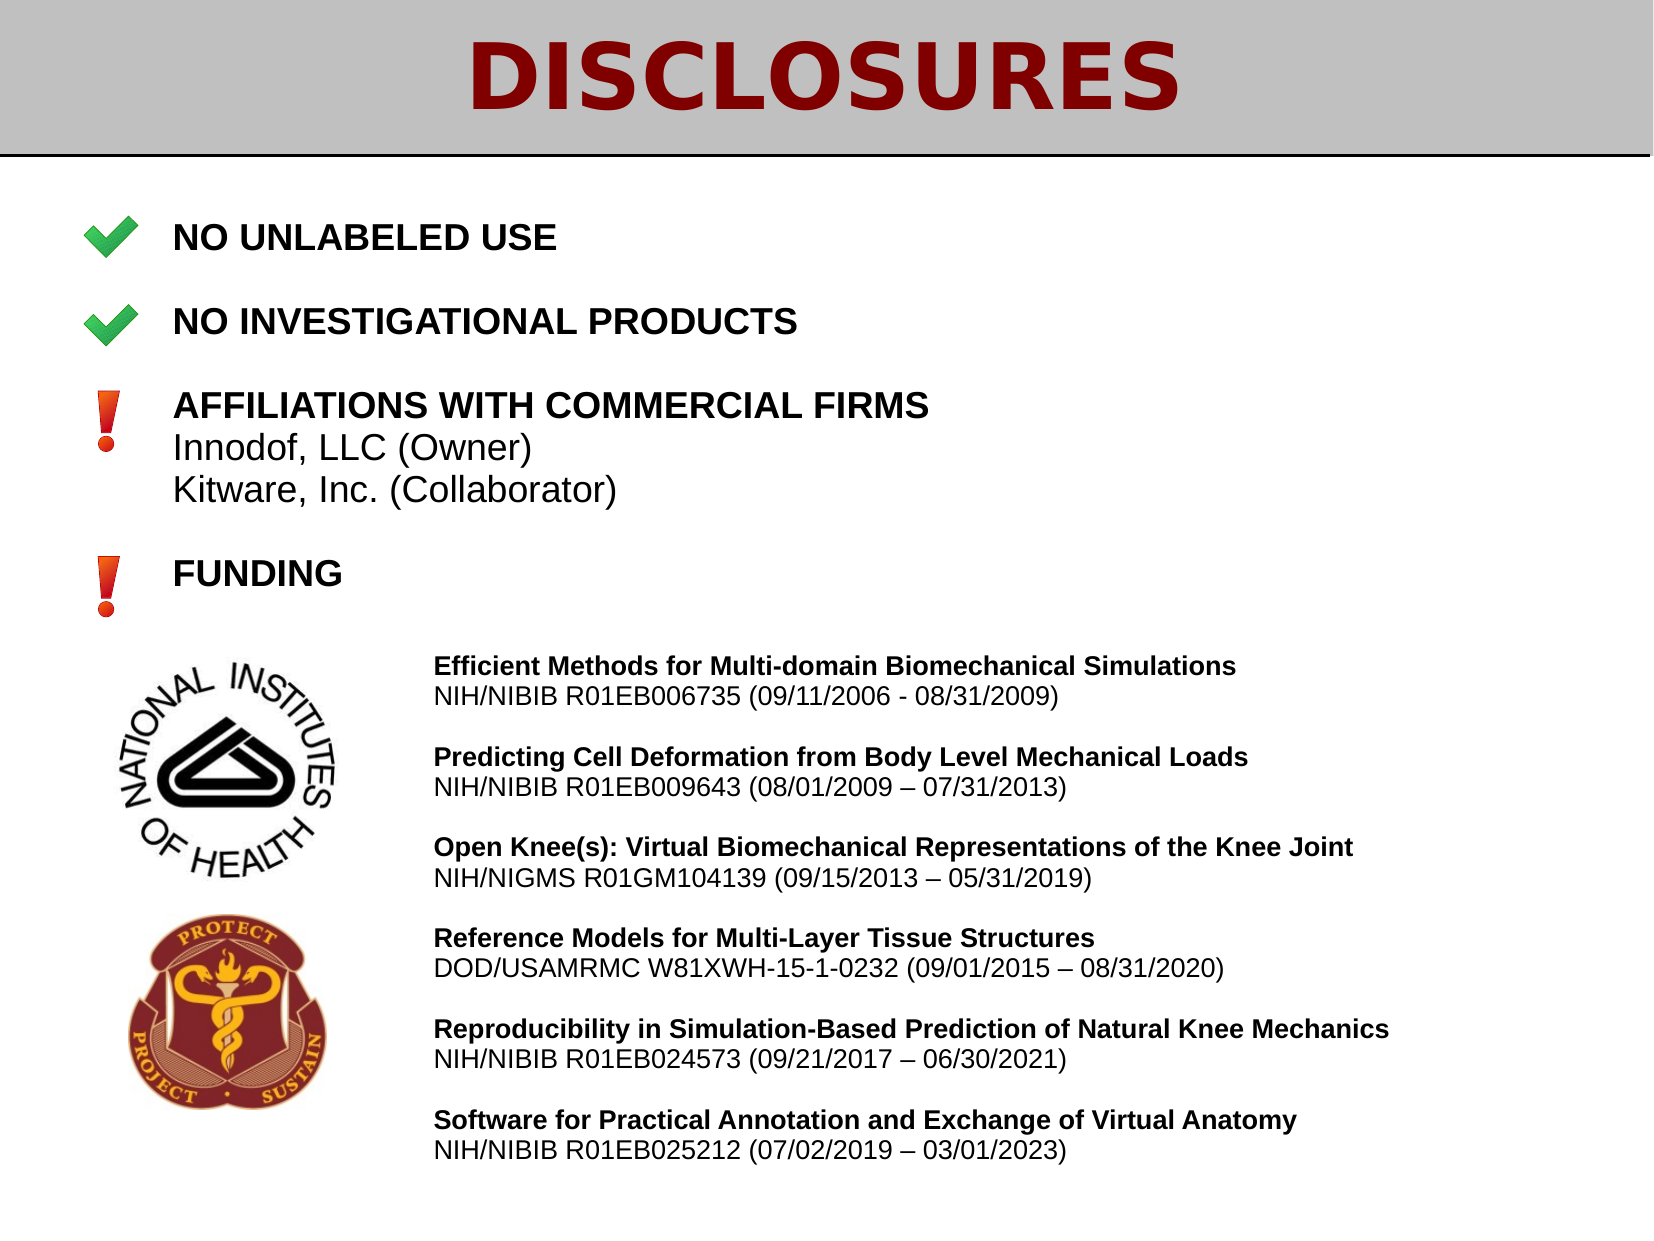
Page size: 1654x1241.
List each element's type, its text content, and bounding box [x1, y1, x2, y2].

text_box NO UNLABELED USE NO INVESTIGATIONAL PRODUCTS AFFILIATIONS WITH COMMERCIAL FIRMS Innodof, LLC (Owner) Kitware, Inc. (Collaborator) FUNDING [157, 209, 1058, 660]
picture [114, 657, 340, 883]
text_box Efficient Methods for Multi-domain Biomechanical Simulations NIH/NIBIB R01EB006735 (09/11/2006 - 08/31/2009) Predicting Cell Deformation from Body Level Mechanical Loads NIH/NIBIB R01EB009643 (08/01/2009 – 07/31/2013) Open Knee(s): Virtual Biomechanical Representations of the Knee Joint NIH/NIGMS R01GM104139 (09/15/2013 – 05/31/2019) Reference Models for Multi-Layer Tissue Structures DOD/USAMRMC W81XWH-15-1-0232 (09/01/2015 – 08/31/2020) Reproducibility in Simulation-Based Prediction of Natural Knee Mechanics NIH/NIBIB R01EB024573 (09/21/2017 – 06/30/2021) Software for Practical Annotation and Exchange of Virtual Anatomy NIH/NIBIB R01EB025212 (07/02/2019 – 03/01/2023) [418, 643, 1607, 1193]
text_box [0, 0, 1654, 156]
picture [63, 542, 153, 632]
picture [72, 286, 148, 362]
picture [63, 376, 153, 466]
picture [72, 197, 148, 273]
text_box DISCLOSURES [0, 24, 1651, 132]
picture [128, 914, 327, 1110]
